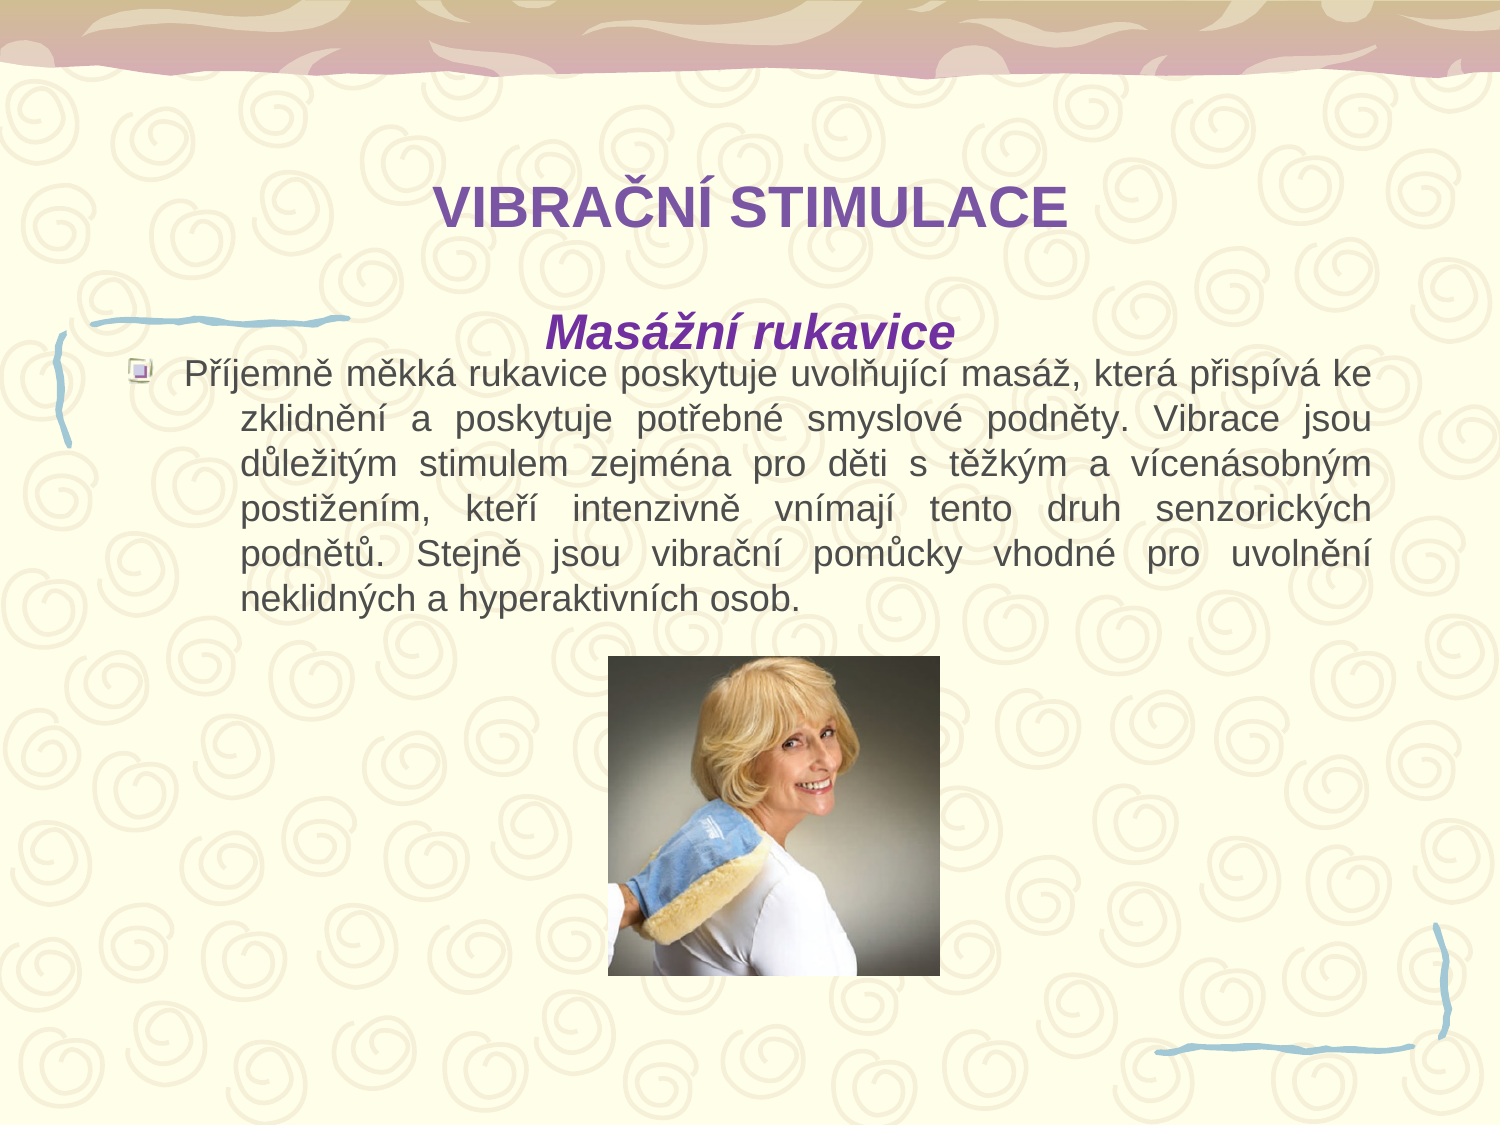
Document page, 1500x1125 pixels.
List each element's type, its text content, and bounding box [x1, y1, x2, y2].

picture [608, 656, 940, 976]
list Příjemně měkká rukavice poskytuje uvolňující masáž, která přispívá ke zklidnění a poskytuje potřebné smyslové podněty. Vibrace jsou důležitým stimulem zejména pro děti s těžkým a vícenásobným postižením, kteří intenzivně vnímají tento druh senzorických podnětů. Stejně jsou vibrační pomůcky vhodné pro uvolnění neklidných a hyperaktivních osob. [112, 341, 1388, 1017]
title VIBRAČNÍ STIMULACE Masážní rukavice [113, 101, 1389, 345]
